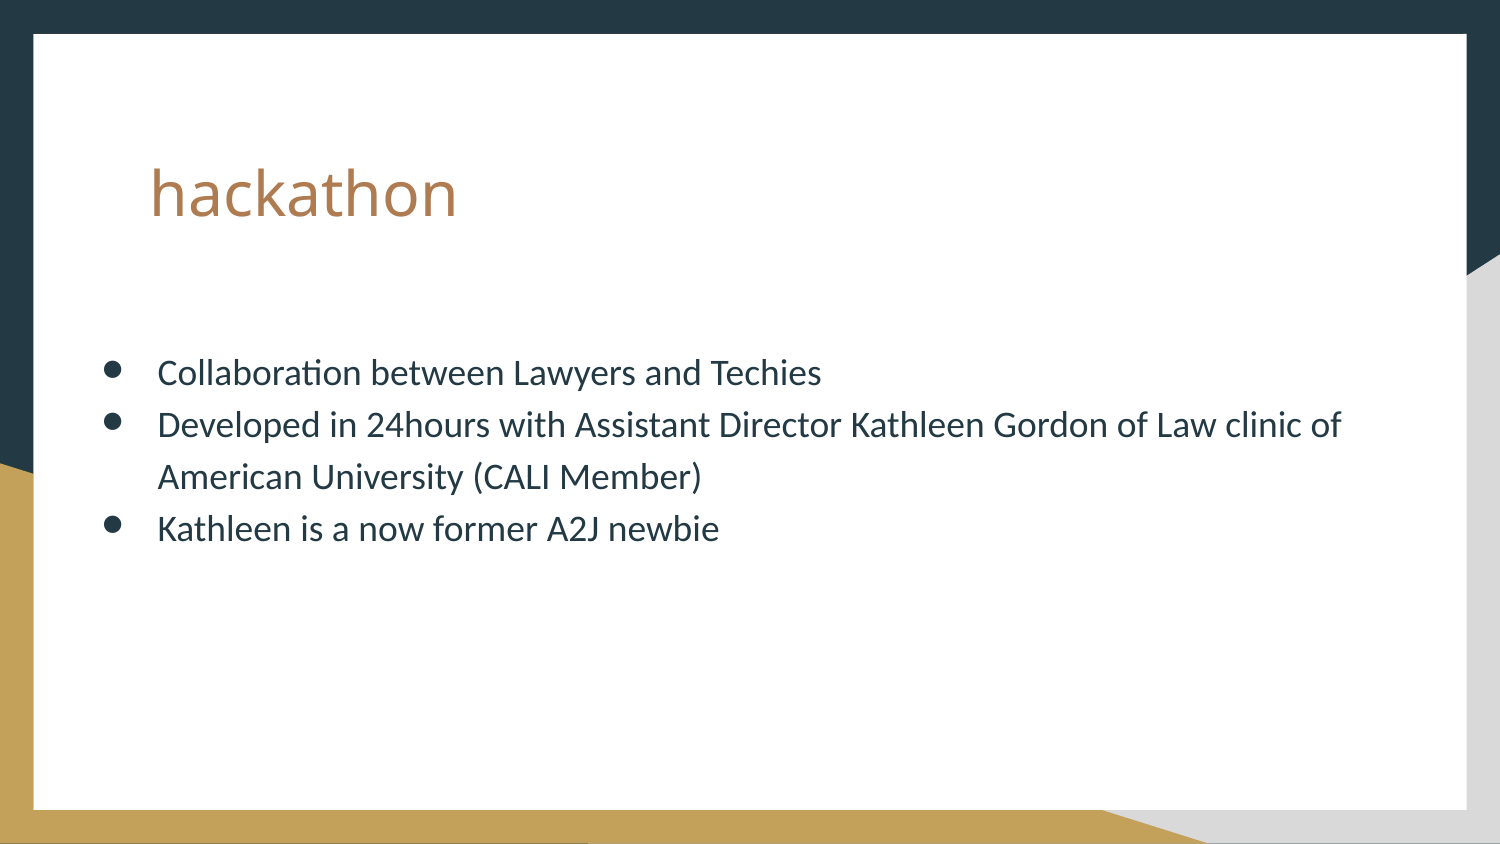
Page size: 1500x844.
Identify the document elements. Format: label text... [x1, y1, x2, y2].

list Collaboration between Lawyers and Techies Developed in 24hours with Assistant Director Kathleen Gordon of Law clinic of American University (CALI Member) Kathleen is a now former A2J newbie [67, 326, 1366, 729]
title hackathon [134, 138, 1366, 296]
